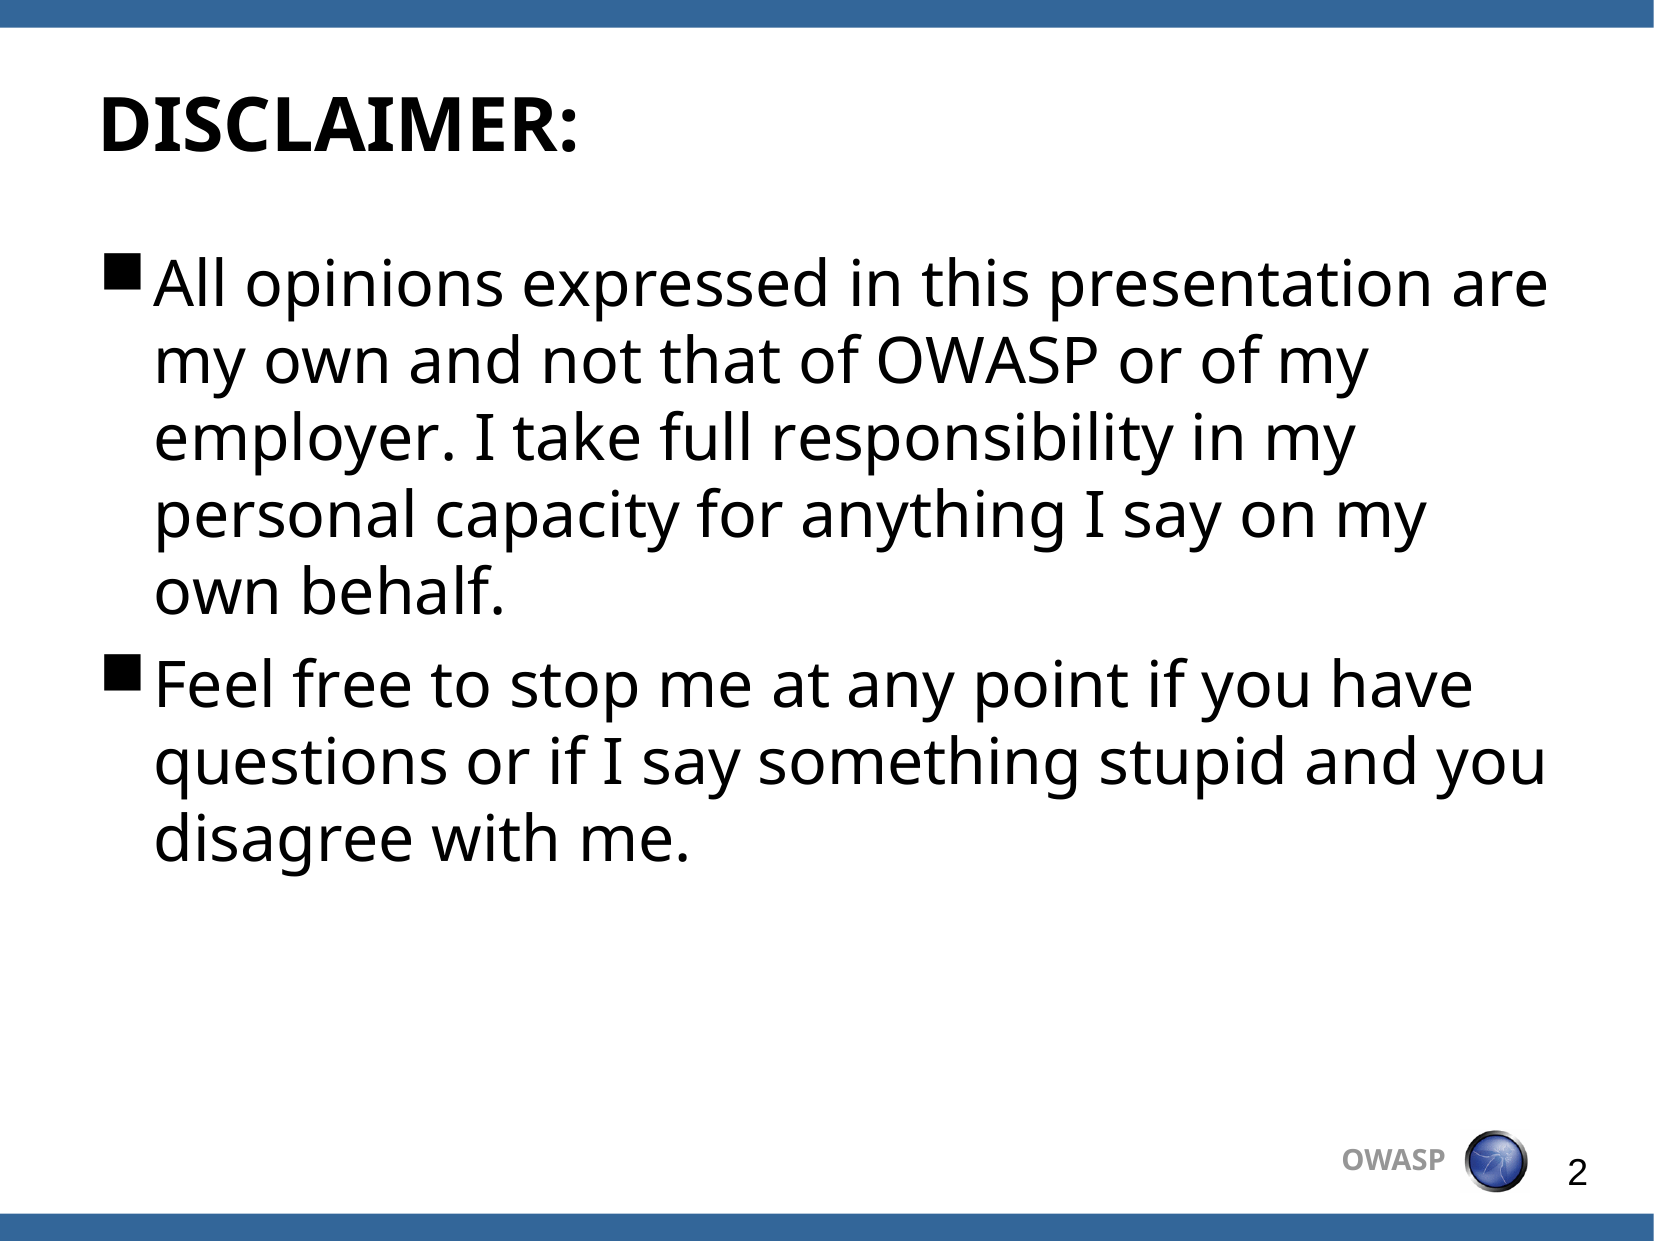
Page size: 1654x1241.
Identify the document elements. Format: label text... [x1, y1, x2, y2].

list All opinions expressed in this presentation are my own and not that of OWASP or of my employer. I take full responsibility in my personal capacity for anything I say on my own behalf. Feel free to stop me at any point if you have questions or if I say something stupid and you disagree with me. [82, 234, 1571, 1108]
picture [1460, 1129, 1530, 1193]
title DISCLAIMER: [82, 35, 1571, 207]
